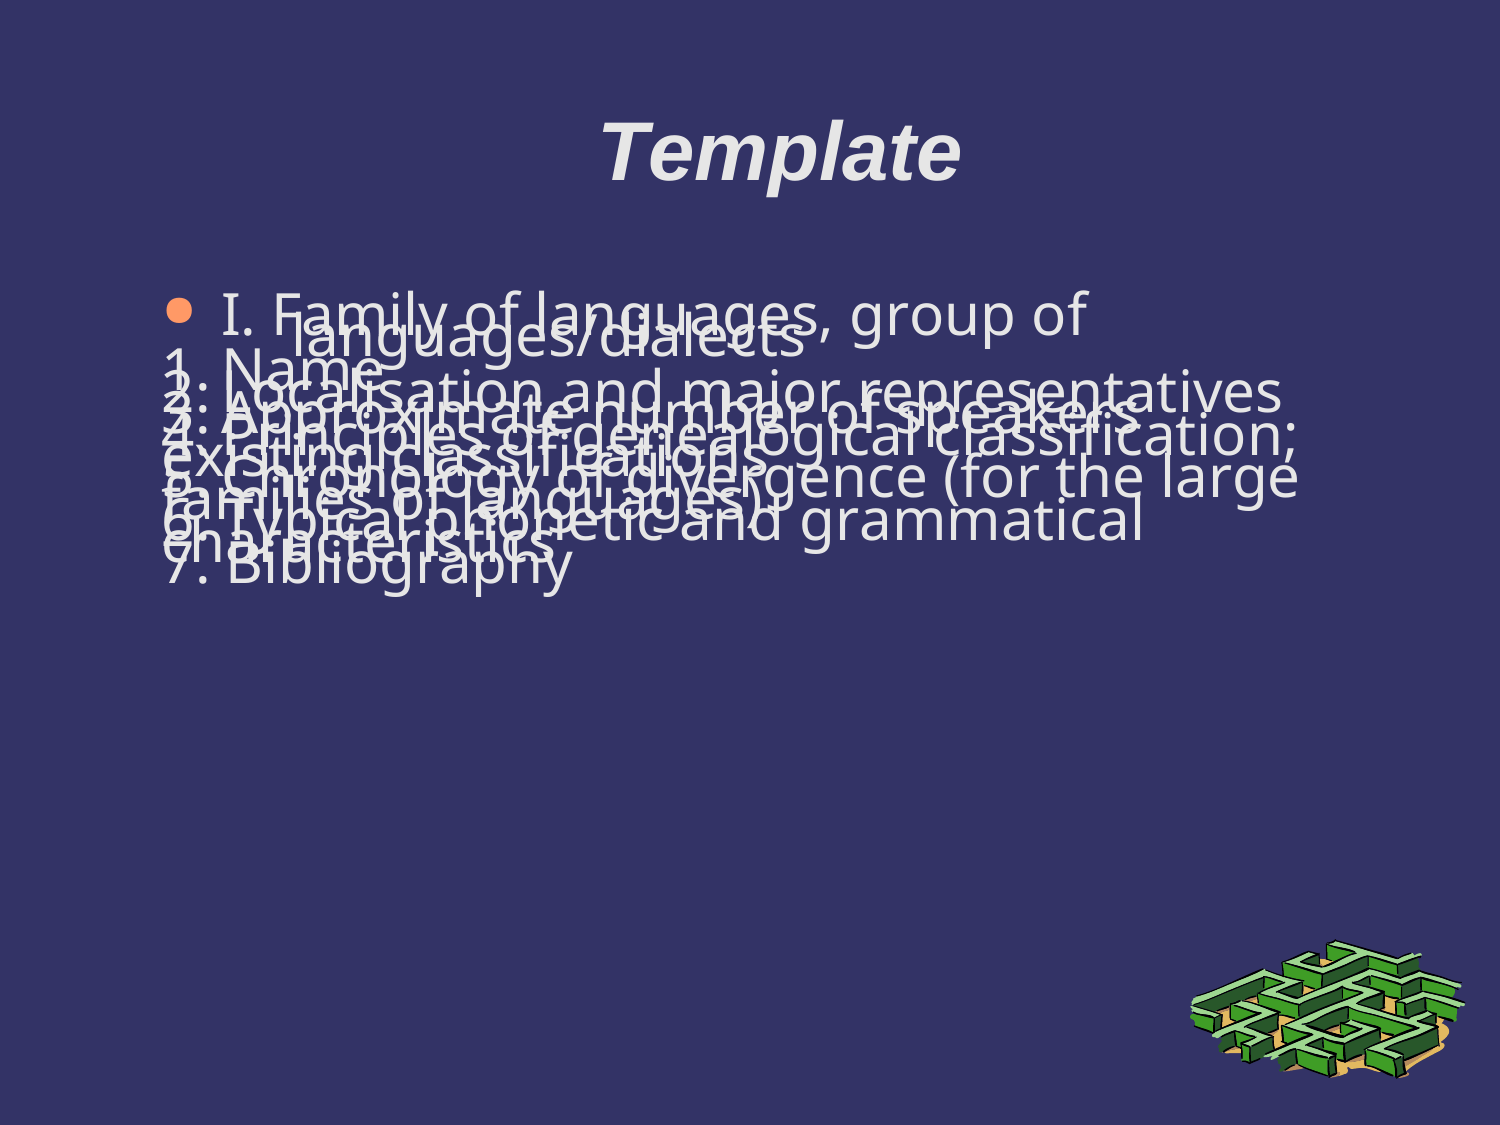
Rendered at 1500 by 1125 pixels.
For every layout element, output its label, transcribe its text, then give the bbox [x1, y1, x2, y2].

title Template [110, 0, 1392, 206]
list I. Family of languages, group of languages/dialects 1. Name 2. Localisation and major representatives 3. Approximate number of speakers 4. Principles of genealogical classification; existing classifications 5. Chronology of divergence (for the large families of languages) 6. Typical phonetic and grammatical characteristics 7. Bibliography [161, 330, 1424, 1040]
